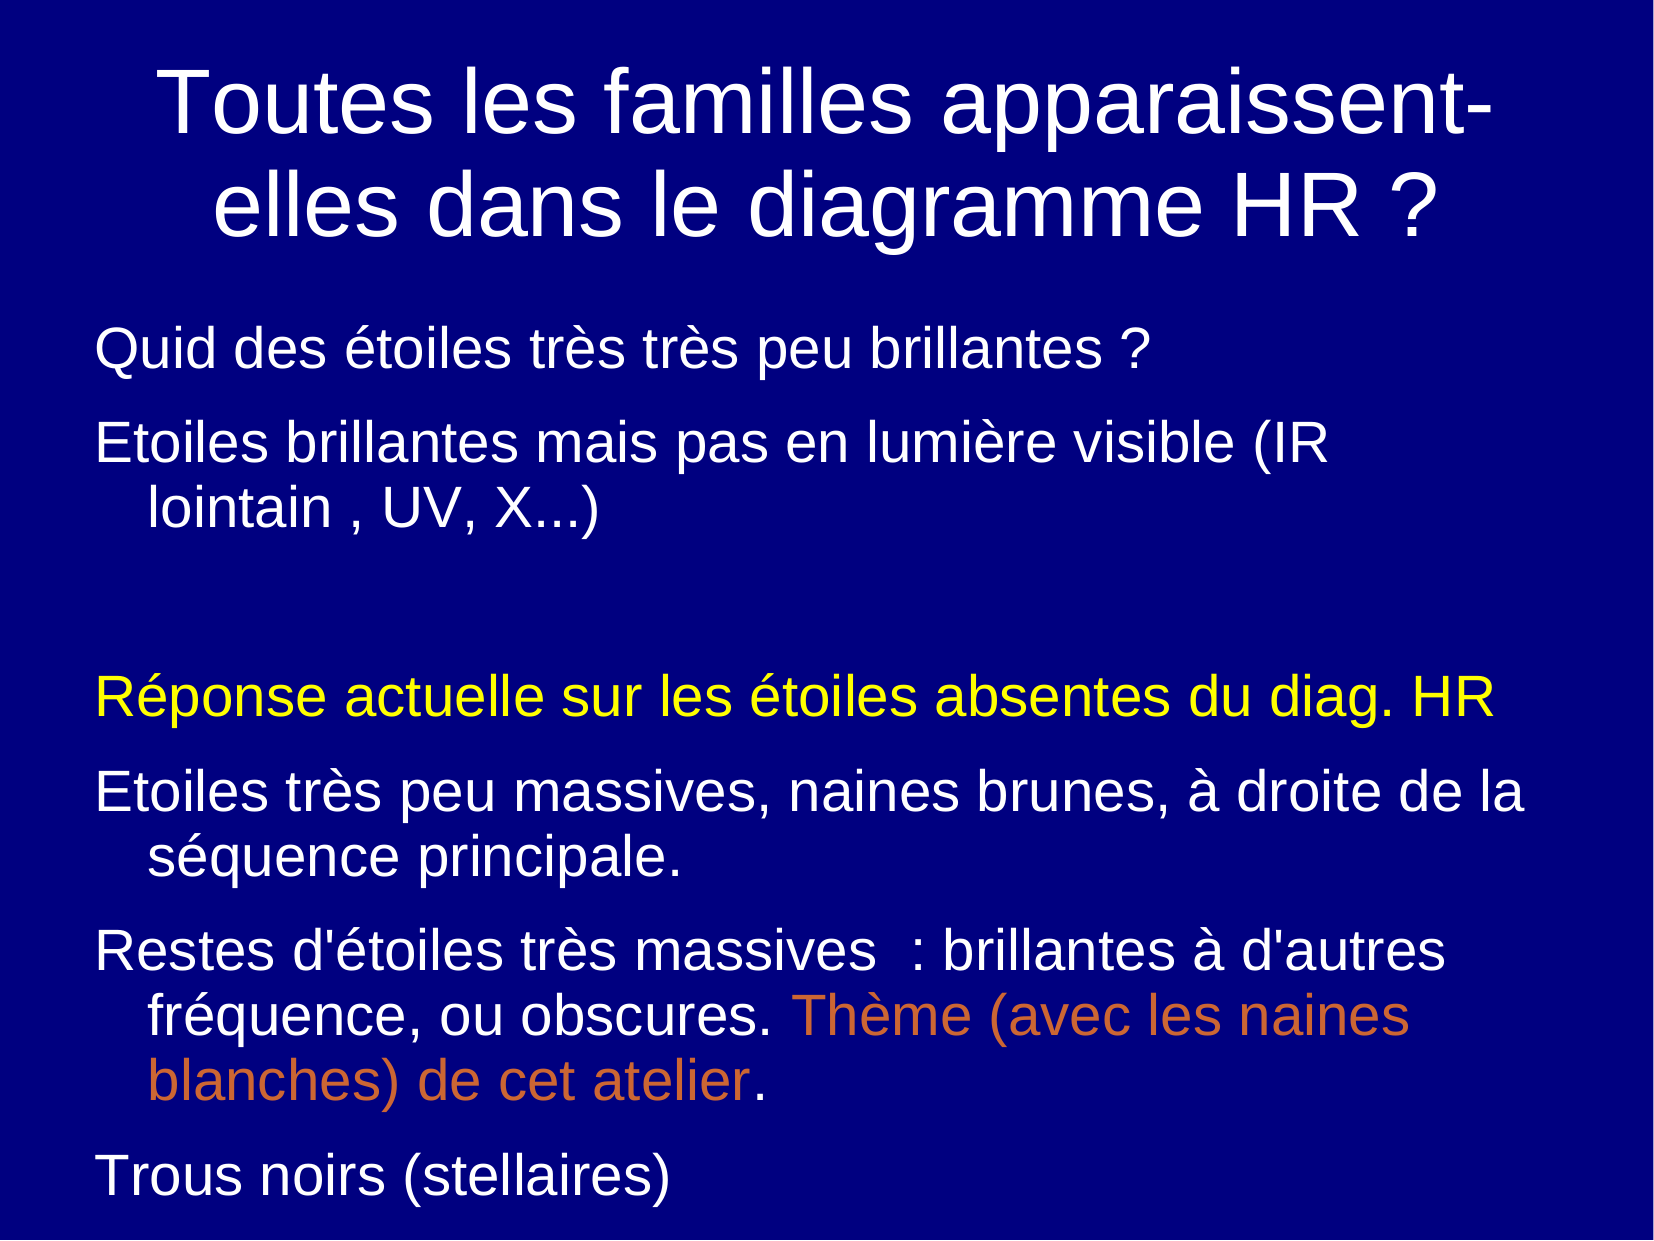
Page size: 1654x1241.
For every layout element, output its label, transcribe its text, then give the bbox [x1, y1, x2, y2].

title Toutes les familles apparaissent-elles dans le diagramme HR ? [82, 49, 1571, 257]
list Quid des étoiles très très peu brillantes ? Etoiles brillantes mais pas en lumière visible (IR lointain , UV, X...) Réponse actuelle sur les étoiles absentes du diag. HR Etoiles très peu massives, naines brunes, à droite de la séquence principale. Restes d'étoiles très massives : brillantes à d'autres fréquence, ou obscures. Thème (avec les naines blanches) de cet atelier. Trous noirs (stellaires) [76, 315, 1565, 1206]
